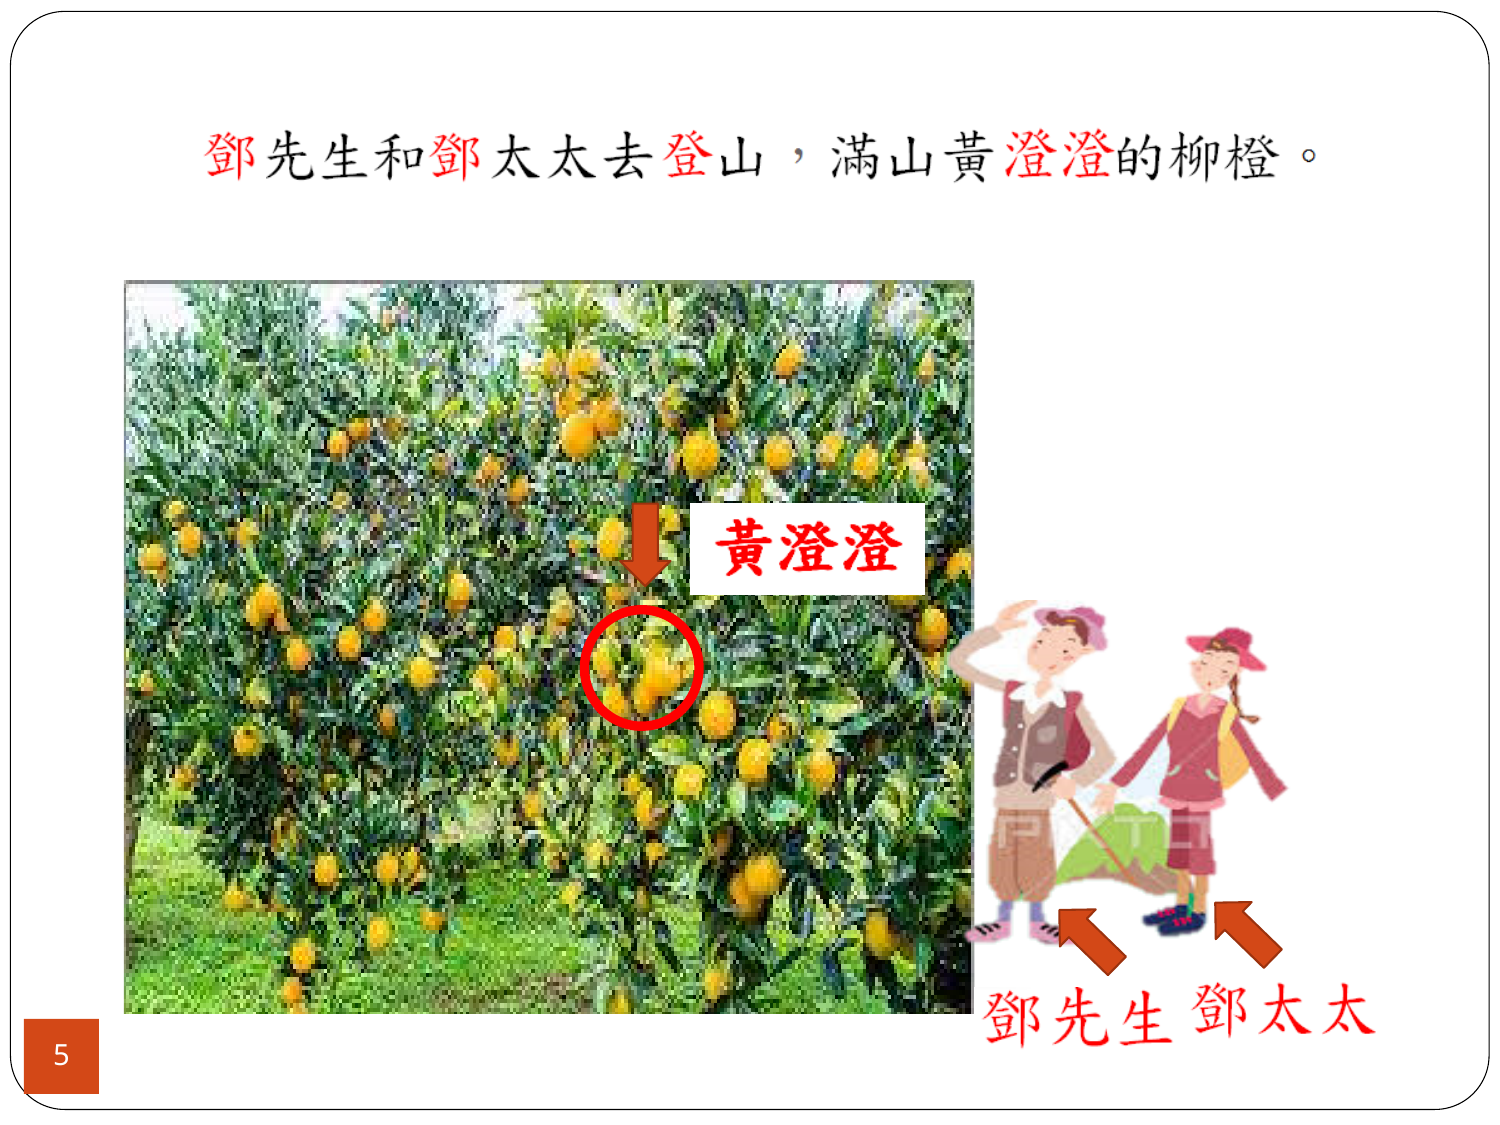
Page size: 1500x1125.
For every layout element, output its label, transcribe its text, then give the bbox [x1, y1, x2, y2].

text_box [1059, 909, 1126, 976]
text_box [620, 503, 671, 587]
text_box 5 [23, 1018, 99, 1094]
picture [123, 280, 1391, 1063]
text_box [1215, 902, 1282, 968]
picture [200, 113, 1327, 197]
